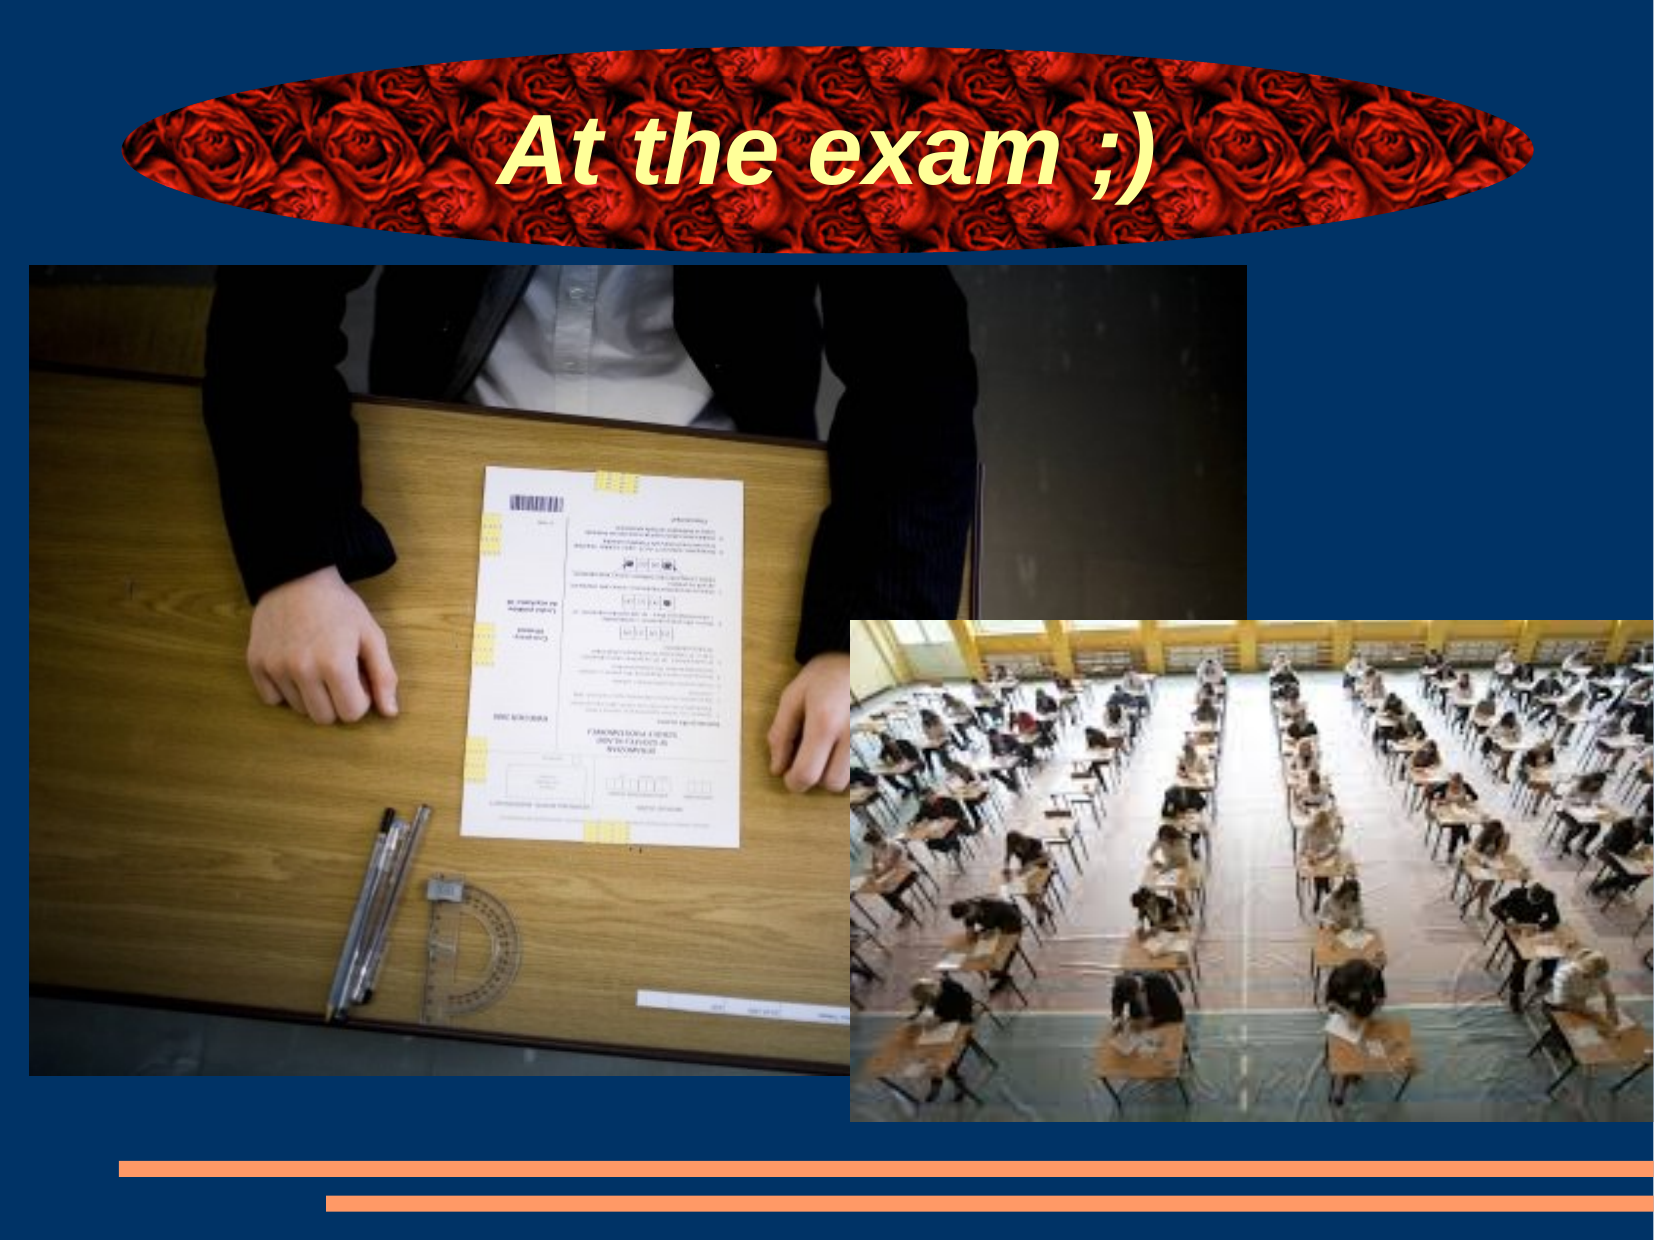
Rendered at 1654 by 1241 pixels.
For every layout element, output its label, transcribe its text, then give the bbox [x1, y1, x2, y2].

picture [29, 265, 1654, 1123]
title At the exam ;) [121, 46, 1534, 254]
